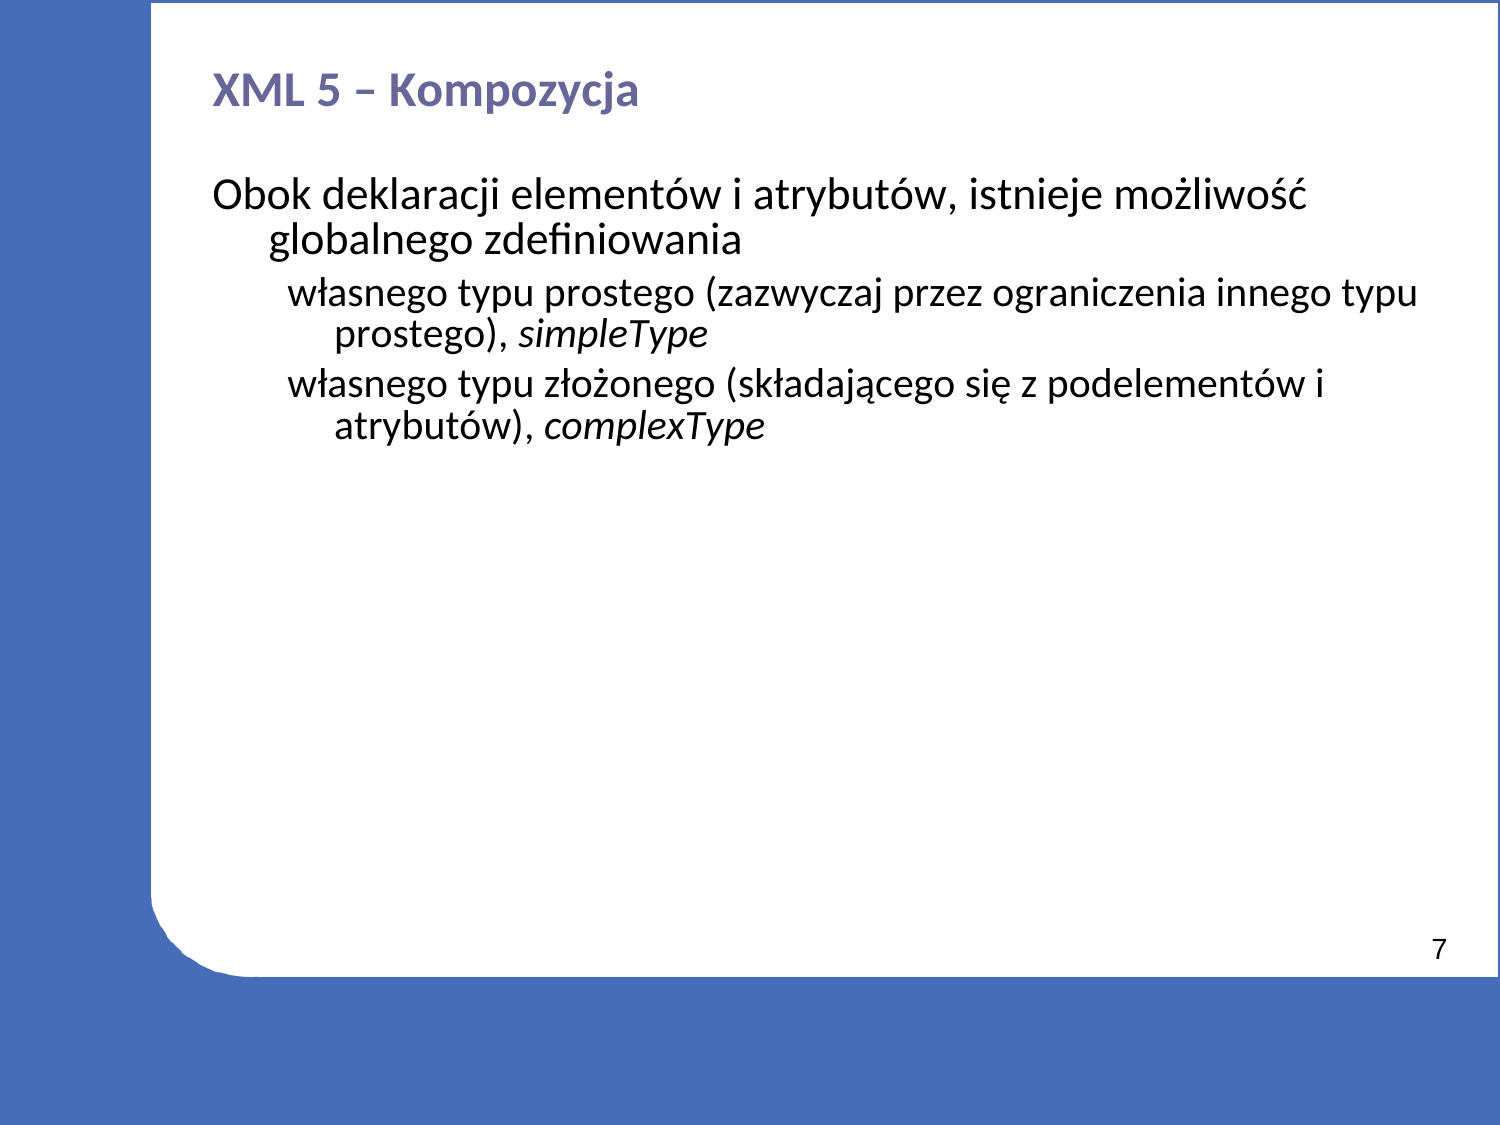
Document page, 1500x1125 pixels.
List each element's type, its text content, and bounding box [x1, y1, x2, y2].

title XML 5 – Kompozycja [212, 24, 1447, 164]
list Obok deklaracji elementów i atrybutów, istnieje możliwość globalnego zdefiniowania własnego typu prostego (zazwyczaj przez ograniczenia innego typu prostego), simpleType własnego typu złożonego (składającego się z podelementów i atrybutów), complexType [212, 174, 1448, 926]
picture [0, 0, 1500, 1125]
